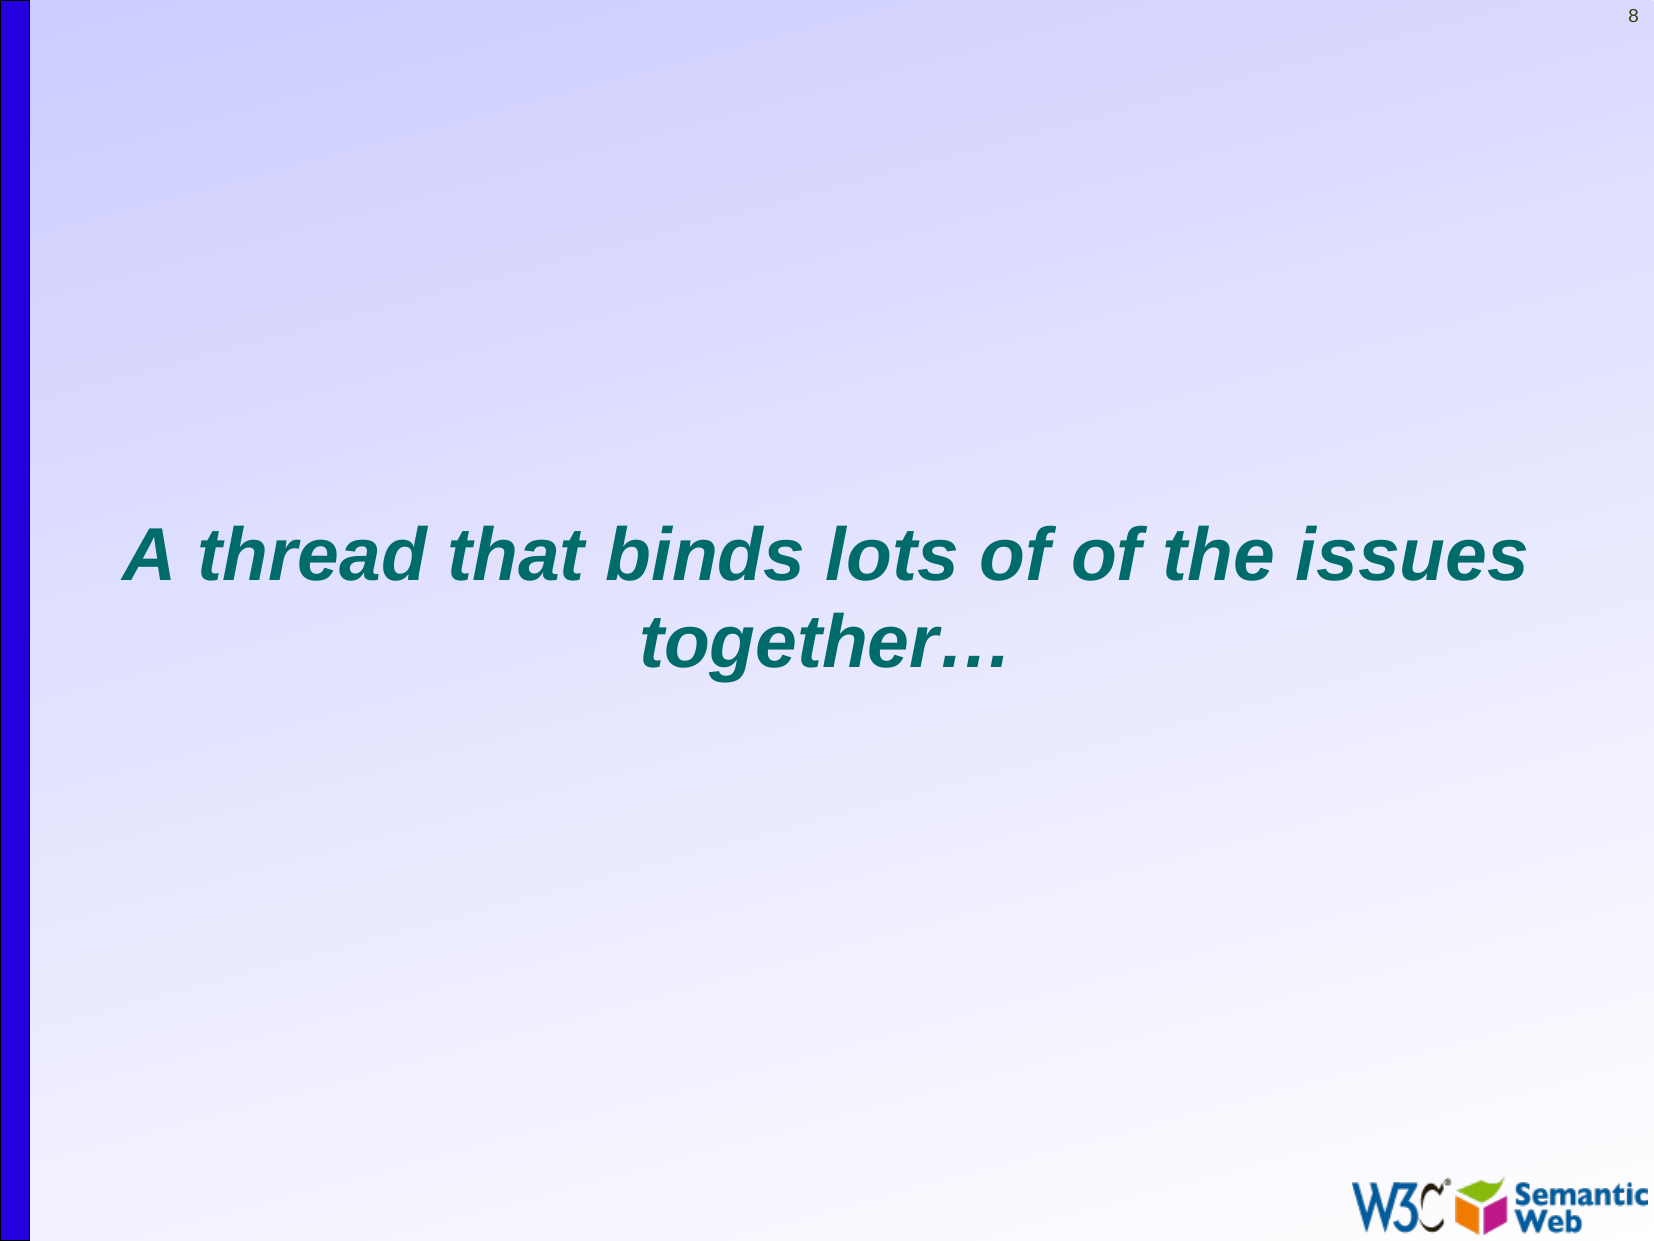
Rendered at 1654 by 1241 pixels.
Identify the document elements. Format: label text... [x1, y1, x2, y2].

picture [1352, 1175, 1648, 1235]
title A thread that binds lots of of the issues together… [0, 510, 1654, 683]
